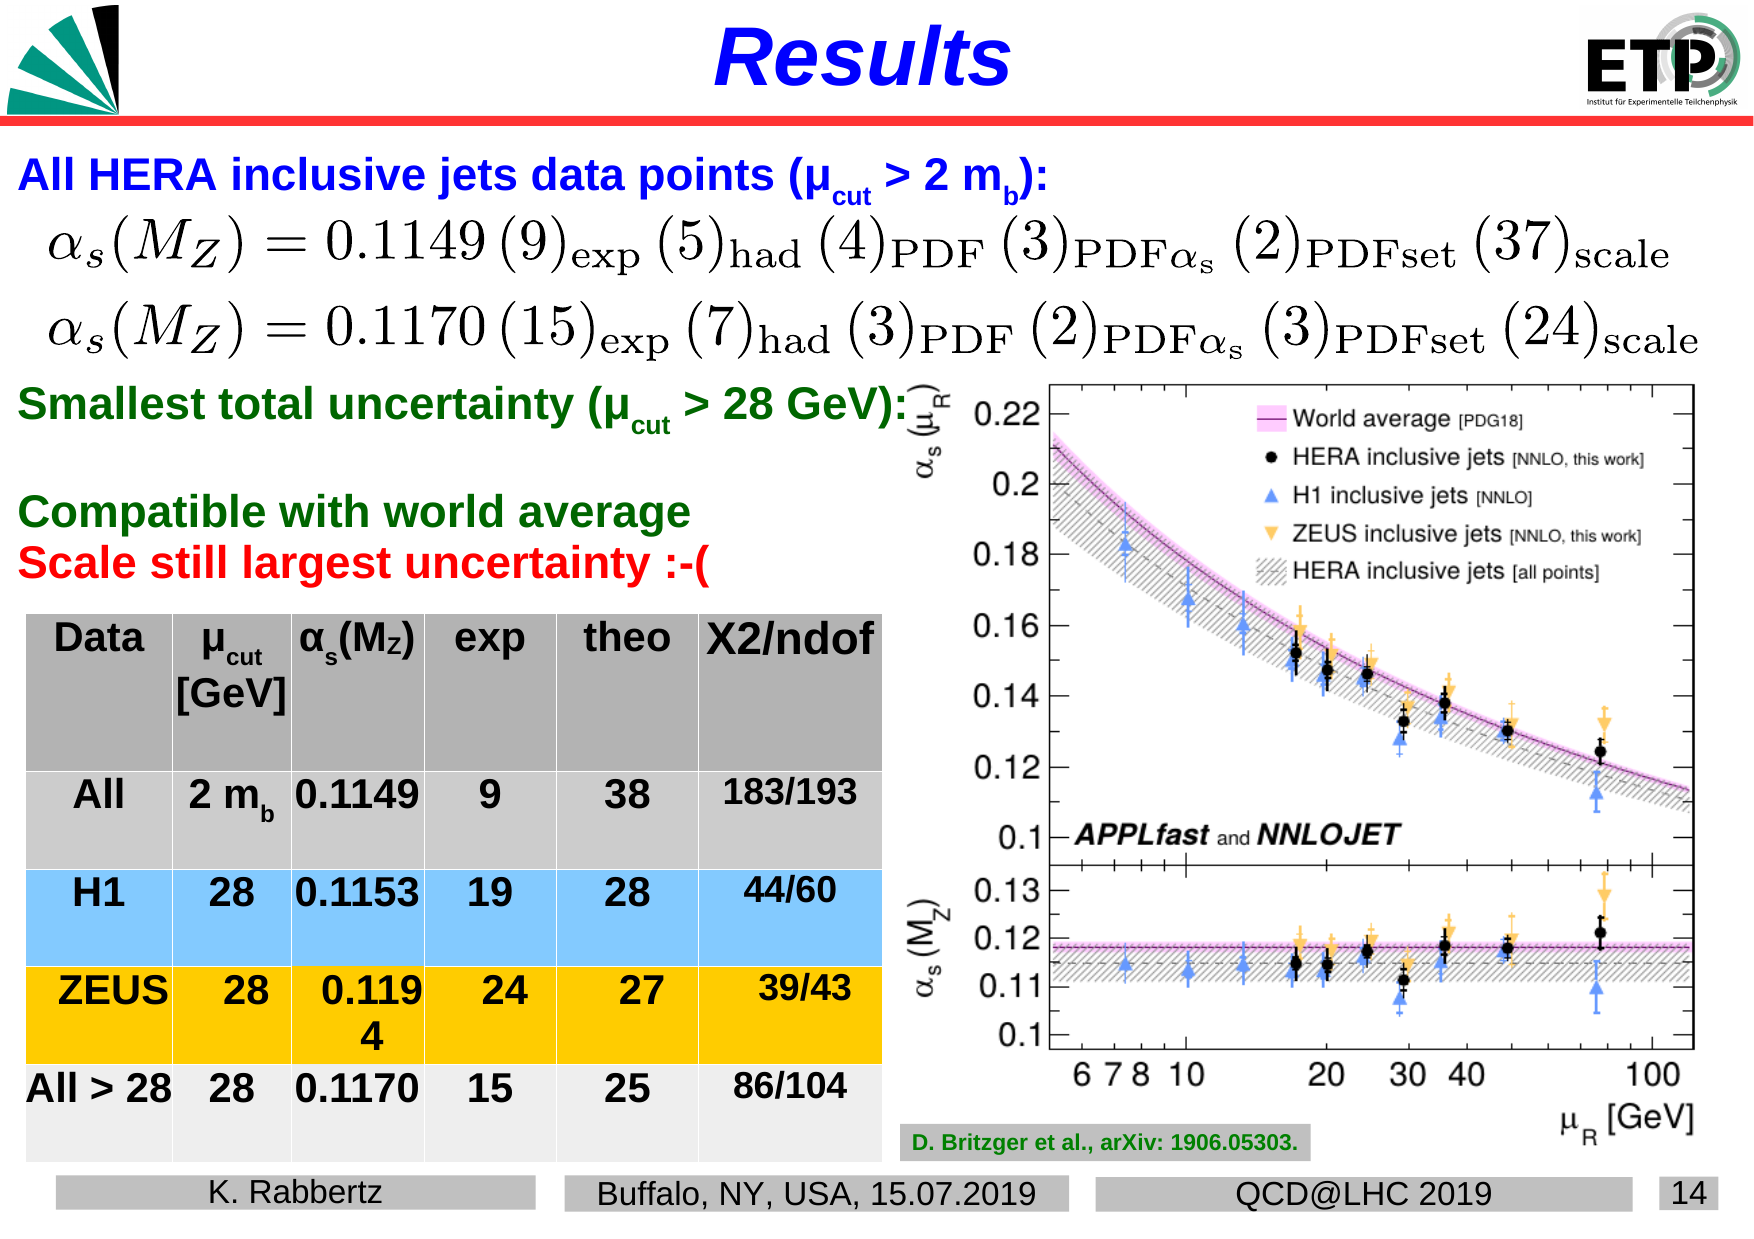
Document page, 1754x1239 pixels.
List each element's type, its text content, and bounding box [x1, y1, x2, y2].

table_cell 0.1153 [292, 870, 424, 966]
table_cell 28 [173, 967, 291, 1064]
table_cell 19 [425, 870, 556, 966]
title Results [123, 0, 1606, 114]
table_cell 25 [557, 1065, 698, 1162]
picture [7, 5, 119, 116]
table_cell 28 [173, 870, 291, 966]
table_cell 9 [425, 772, 556, 869]
text_box D. Britzger et al., arXiv: 1906.05303. [900, 1123, 1311, 1162]
table_header Χ2/ndof [699, 614, 882, 771]
table_header exp [425, 614, 556, 771]
table_cell 39/43 [699, 967, 882, 1064]
table_cell 38 [557, 772, 698, 869]
picture [895, 371, 1718, 1160]
picture [1606, 5, 1748, 109]
table_cell H1 [26, 870, 172, 966]
table_cell 183/193 [699, 772, 882, 869]
text_box Compatible with world average Scale still largest uncertainty :-( [5, 479, 722, 595]
table_cell 86/104 [699, 1065, 882, 1162]
table_cell 27 [557, 967, 698, 1064]
picture [46, 300, 1700, 361]
table_cell 15 [425, 1065, 556, 1162]
table_cell 0.1194 [292, 966, 424, 1064]
table_cell 44/60 [699, 870, 882, 966]
table_cell 24 [425, 967, 556, 1064]
table_header μcut [GeV] [173, 614, 291, 771]
table_cell 28 [557, 870, 698, 966]
table_header Data [26, 614, 172, 771]
table_cell ZEUS [26, 967, 172, 1064]
text_box All HERA inclusive jets data points (μcut > 2 mb): [5, 143, 1062, 218]
table_cell 2 mb [173, 772, 291, 869]
table_header αs(MZ) [292, 614, 424, 771]
picture [46, 215, 1670, 276]
text_box Smallest total uncertainty (μcut > 28 GeV): [5, 372, 921, 447]
table_cell 0.1149 [292, 772, 424, 869]
table_cell 0.1170 [292, 1064, 424, 1162]
table_cell All > 28 [26, 1065, 172, 1162]
table_cell All [26, 772, 172, 869]
table_cell 28 [173, 1065, 291, 1162]
table_header theo [557, 614, 698, 771]
